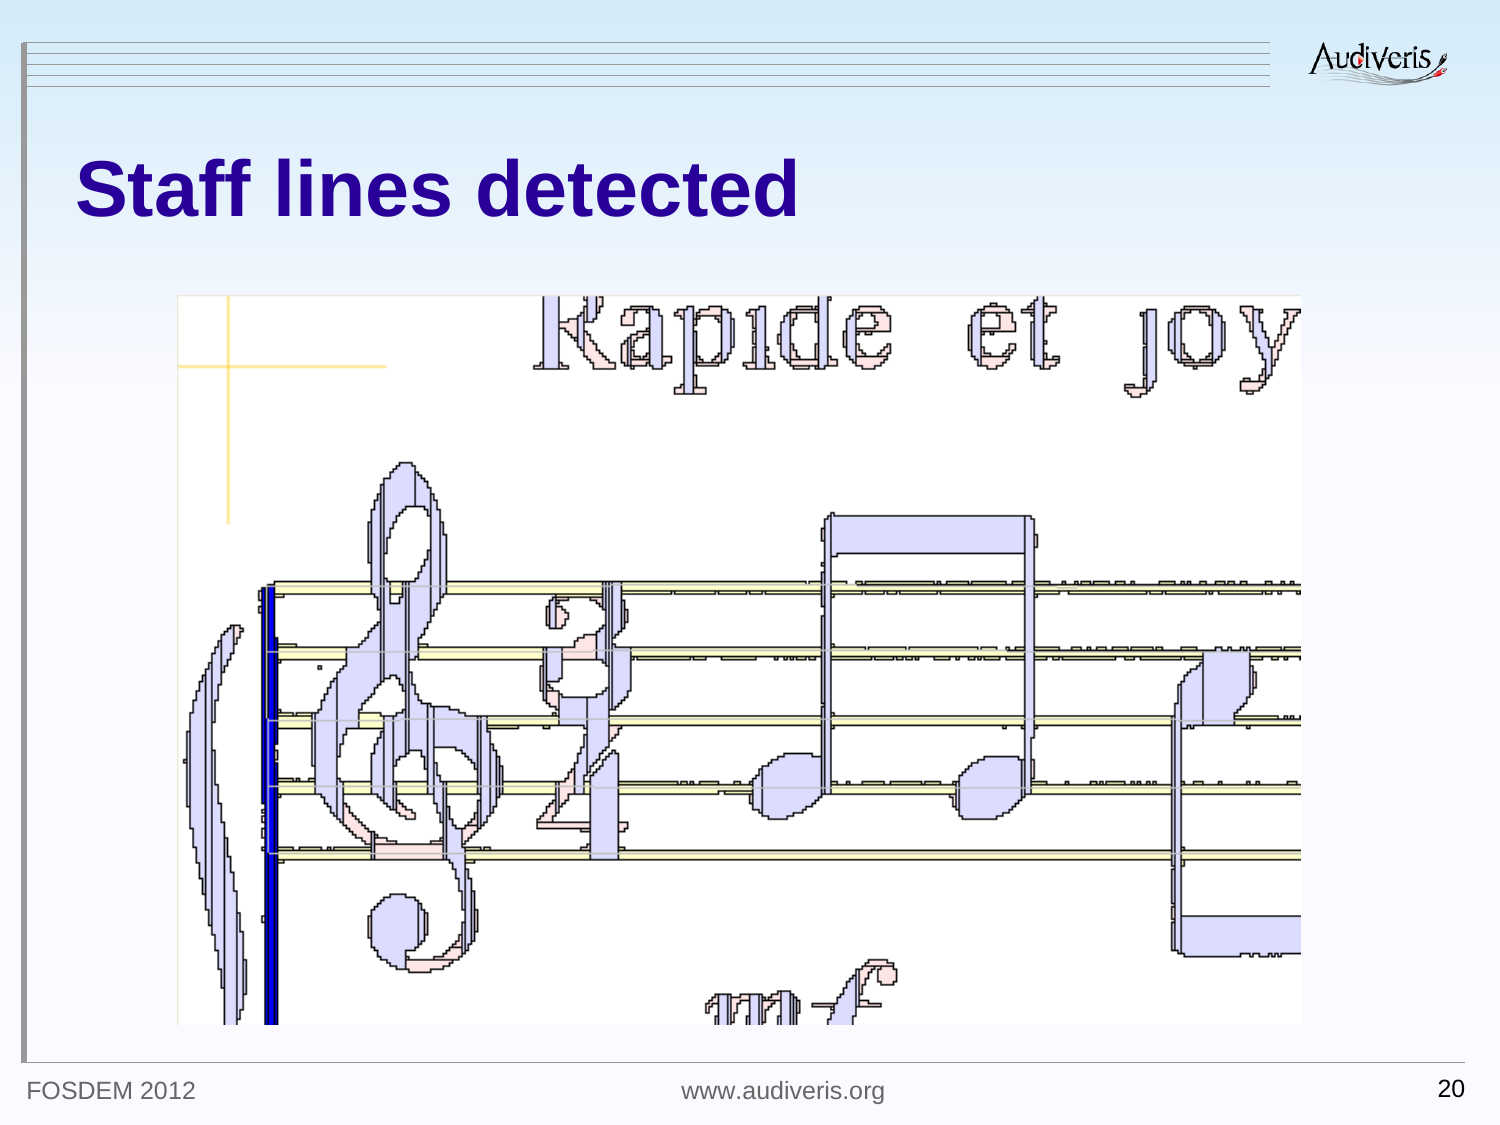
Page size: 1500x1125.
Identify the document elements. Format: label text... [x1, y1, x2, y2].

picture [1306, 29, 1447, 89]
picture [177, 295, 1301, 1025]
title Staff lines detected [75, 122, 1437, 271]
